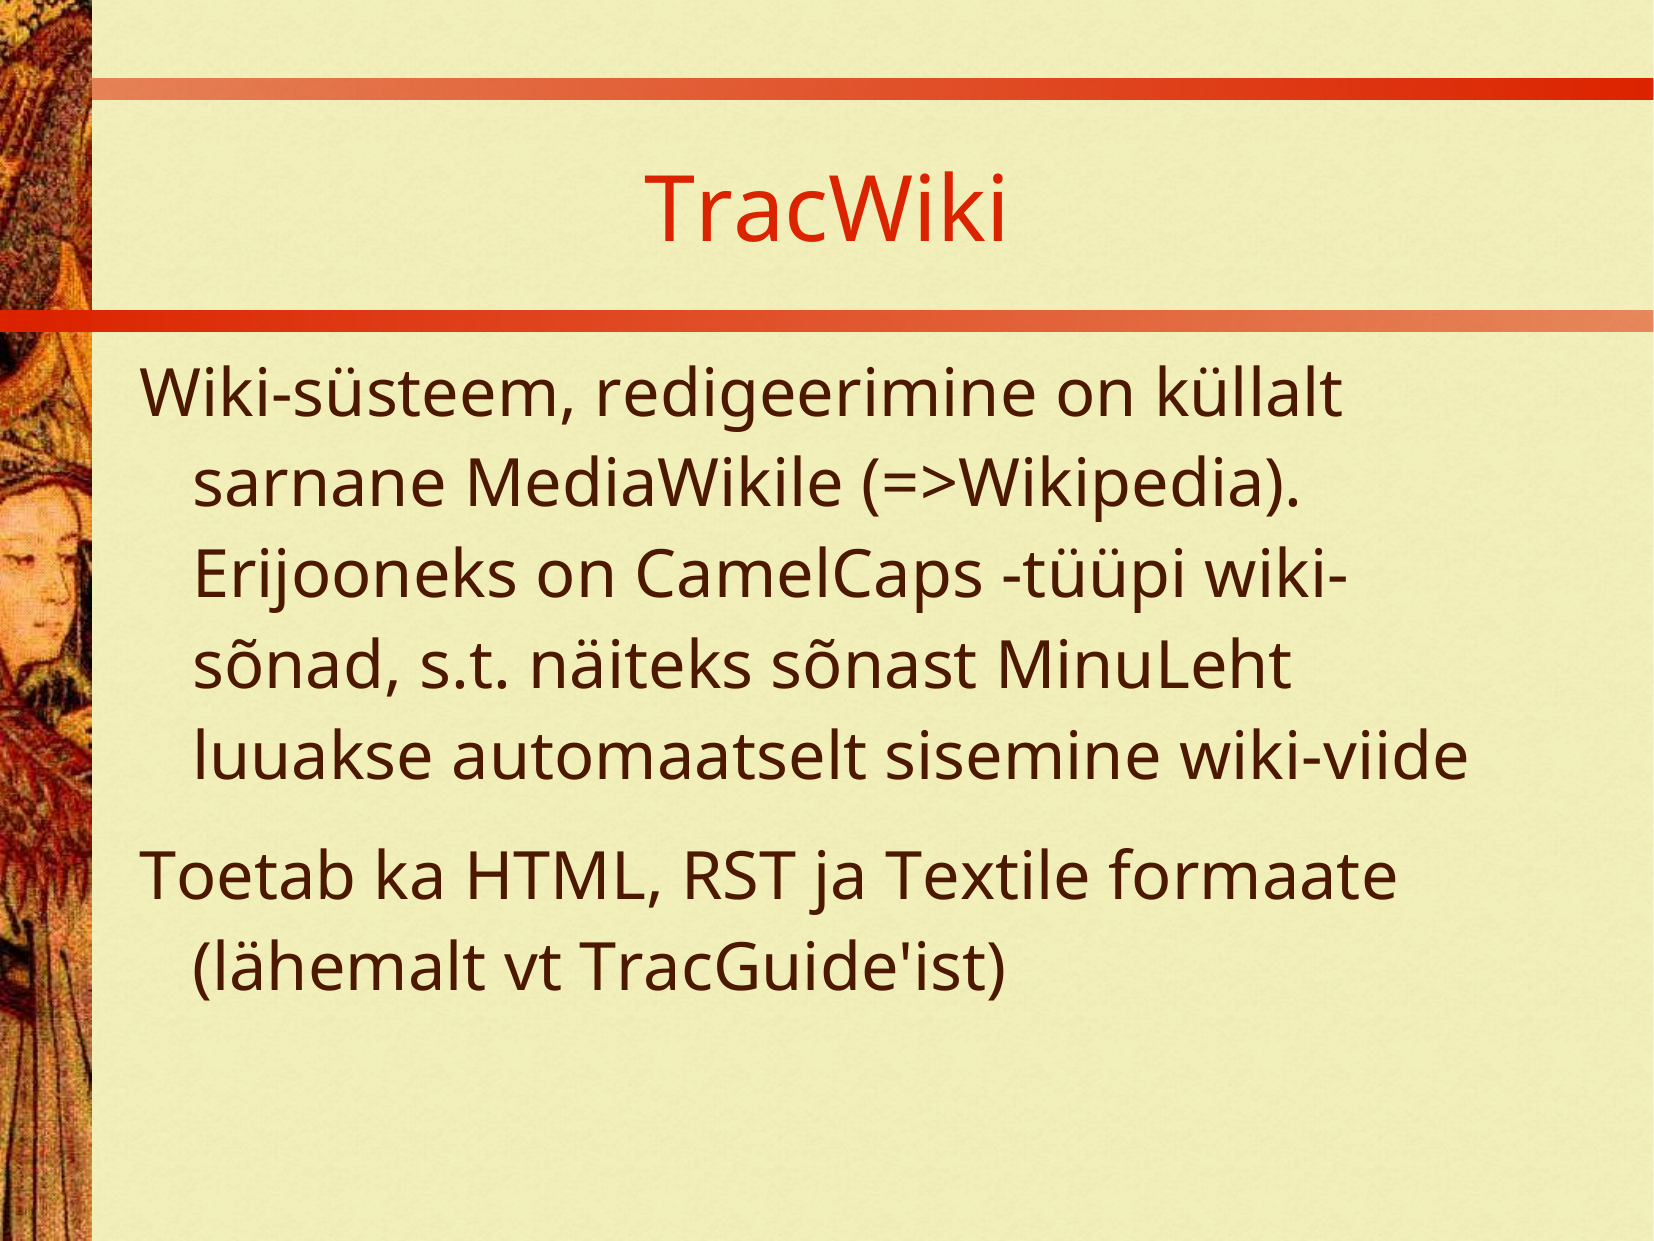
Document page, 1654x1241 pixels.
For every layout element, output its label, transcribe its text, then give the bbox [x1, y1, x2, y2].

title TracWiki [121, 102, 1534, 311]
picture [0, 0, 1654, 310]
picture [0, 332, 1654, 1241]
list Wiki-süsteem, redigeerimine on küllalt sarnane MediaWikile (=>Wikipedia). Erijooneks on CamelCaps -tüüpi wiki-sõnad, s.t. näiteks sõnast MinuLeht luuakse automaatselt sisemine wiki-viide Toetab ka HTML, RST ja Textile formaate (lähemalt vt TracGuide'ist) [121, 344, 1534, 1127]
